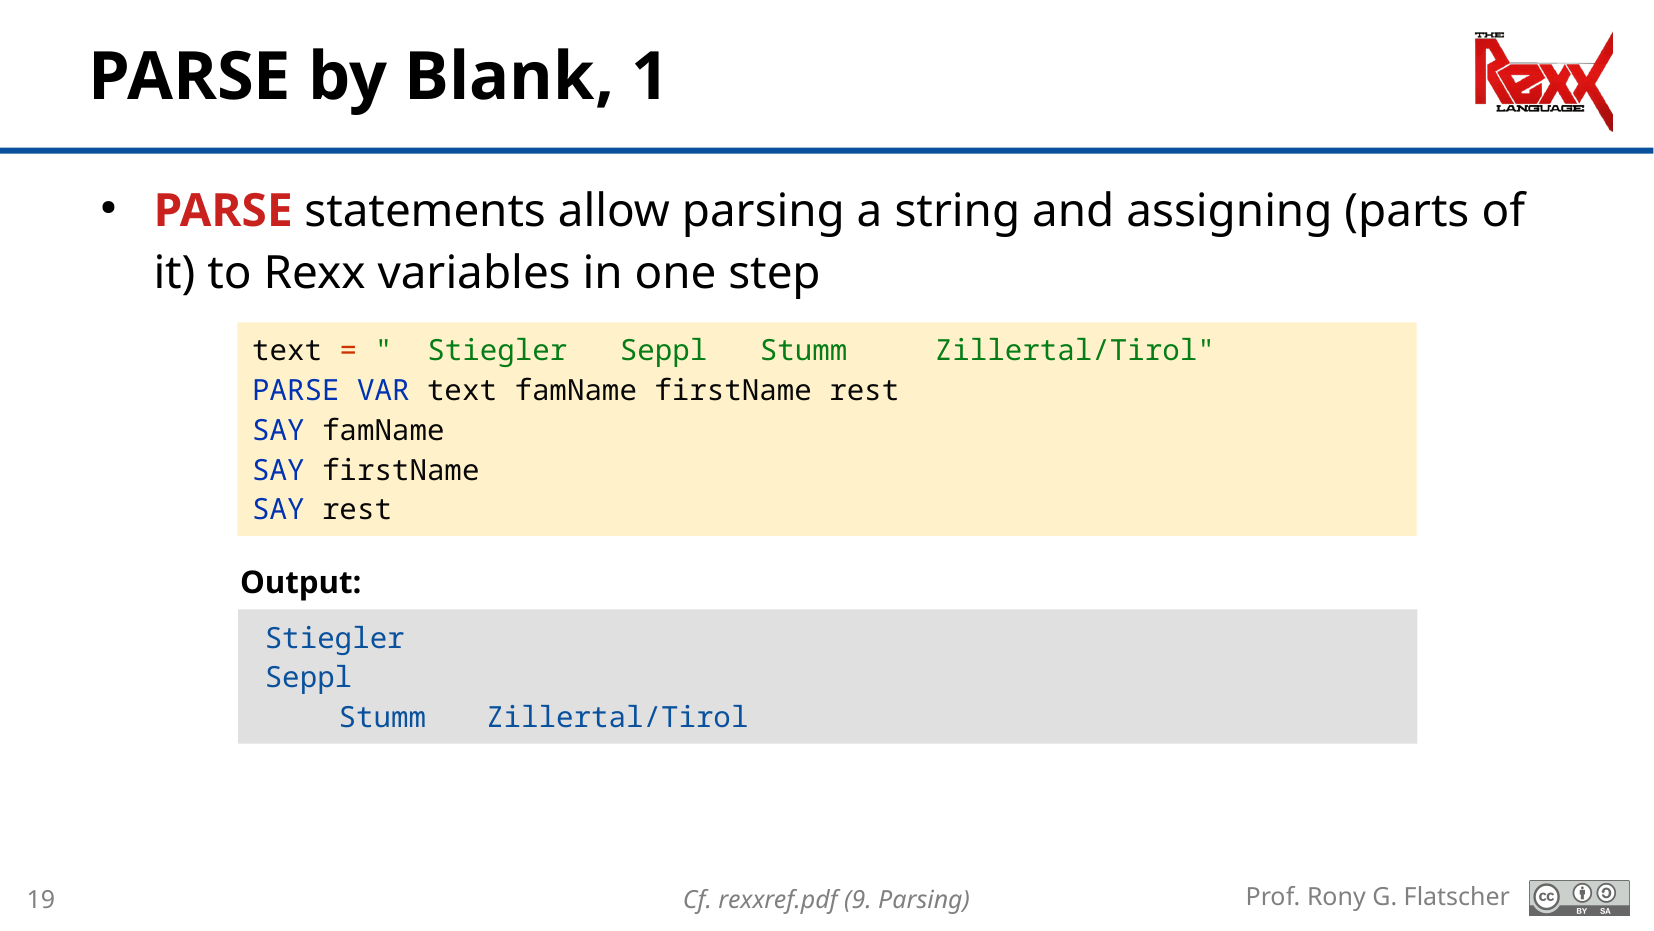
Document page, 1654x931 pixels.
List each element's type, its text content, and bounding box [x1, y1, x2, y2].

text_box text = " Stiegler Seppl Stumm Zillertal/Tirol" PARSE VAR text famName firstName rest SAY famName SAY firstName SAY rest [237, 322, 1417, 532]
text_box Cf. rexxref.pdf (9. Parsing) [0, 874, 1654, 922]
text_box Output: [225, 552, 391, 609]
text_box Stiegler Seppl Stumm Zillertal/Tirol [238, 609, 1418, 739]
title PARSE by Blank, 1 [29, 0, 1654, 148]
list PARSE statements allow parsing a string and assigning (parts of it) to Rexx variables in one step [82, 177, 1571, 798]
